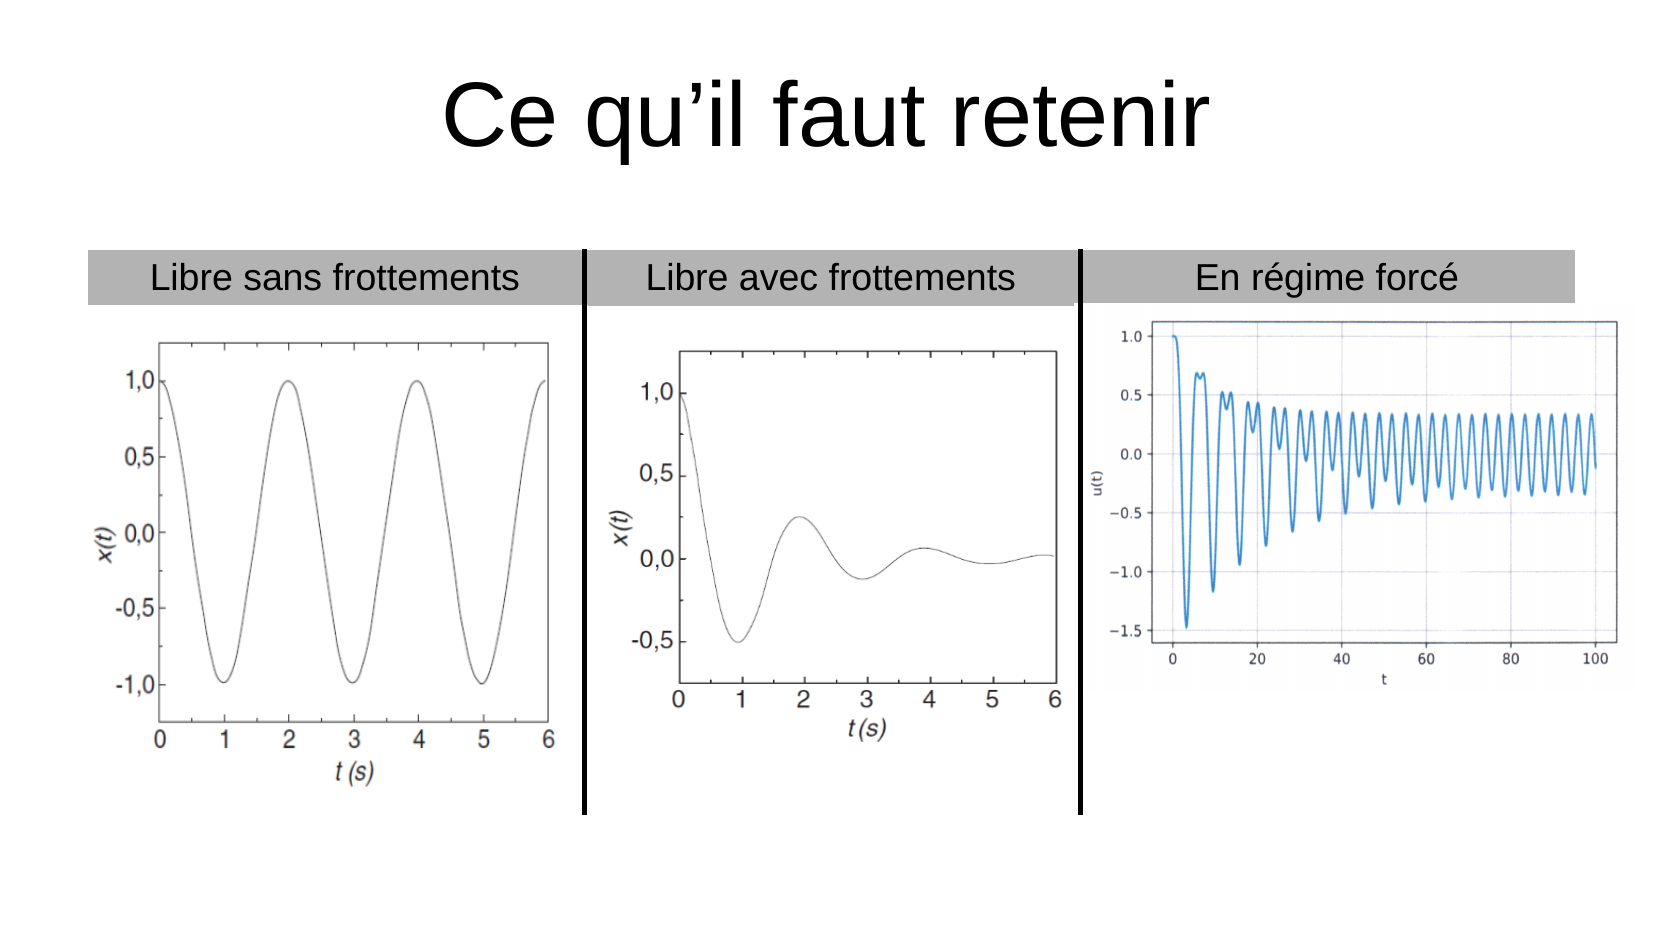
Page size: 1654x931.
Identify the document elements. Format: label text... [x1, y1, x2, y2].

picture [1083, 303, 1636, 691]
picture [587, 303, 1078, 807]
table_header Libre avec frottements [587, 250, 1078, 306]
title Ce qu’il faut retenir [82, 37, 1571, 193]
table_header Libre sans frottements [88, 250, 582, 305]
table_header En régime forcé [1083, 250, 1575, 303]
picture [86, 305, 582, 807]
